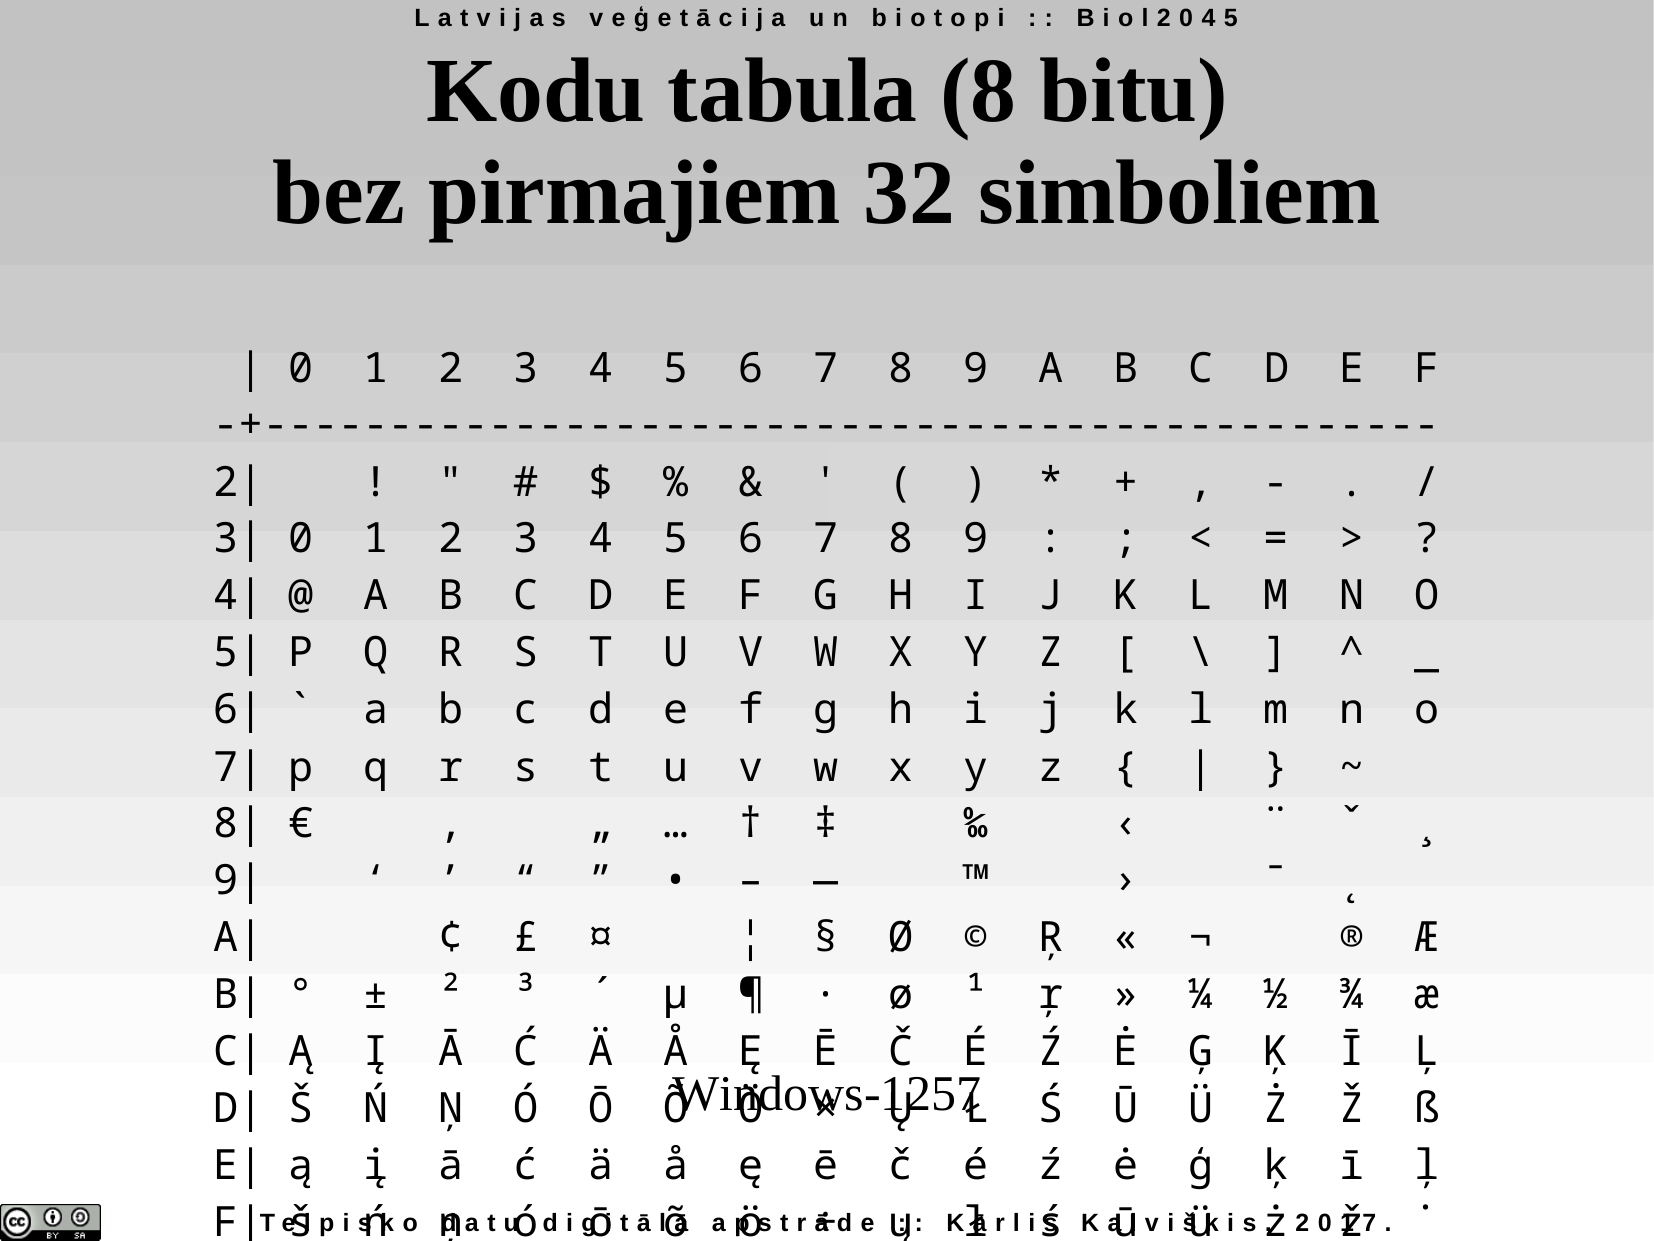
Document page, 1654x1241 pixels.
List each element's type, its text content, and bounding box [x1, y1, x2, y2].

title Kodu tabula (8 bitu) bez pirmajiem 32 simboliem [59, 37, 1596, 246]
text_box | 0 1 2 3 4 5 6 7 8 9 A B C D E F -+----------------------------------------------- 2| ! " # $ % & ' ( ) * + , - . / 3| 0 1 2 3 4 5 6 7 8 9 : ; < = > ? 4| @ A B C D E F G H I J K L M N O 5| P Q R S T U V W X Y Z [ \ ] ^ _ 6| ` a b c d e f g h i j k l m n o 7| p q r s t u v w x y z { | } ~ 8| € ‚ „ … † ‡ ‰ ‹ ¨ ˇ ¸ 9| ‘ ’ “ ” • – — ™ › ¯ ˛ A| ¢ £ ¤ ¦ § Ø © Ŗ « ¬ ® Æ B| ° ± ² ³ ´ µ ¶ · ø ¹ ŗ » ¼ ½ ¾ æ C| Ą Į Ā Ć Ä Å Ę Ē Č É Ź Ė Ģ Ķ Ī Ļ D| Š Ń Ņ Ó Ō Õ Ö × Ų Ł Ś Ū Ü Ż Ž ß E| ą į ā ć ä å ę ē č é ź ė ģ ķ ī ļ F| š ń ņ ó ō õ ö ÷ ų ł ś ū ü ż ž ˙ [213, 337, 1439, 1094]
picture [0, 0, 1654, 1241]
text_box Windows-1257 [673, 1070, 981, 1116]
